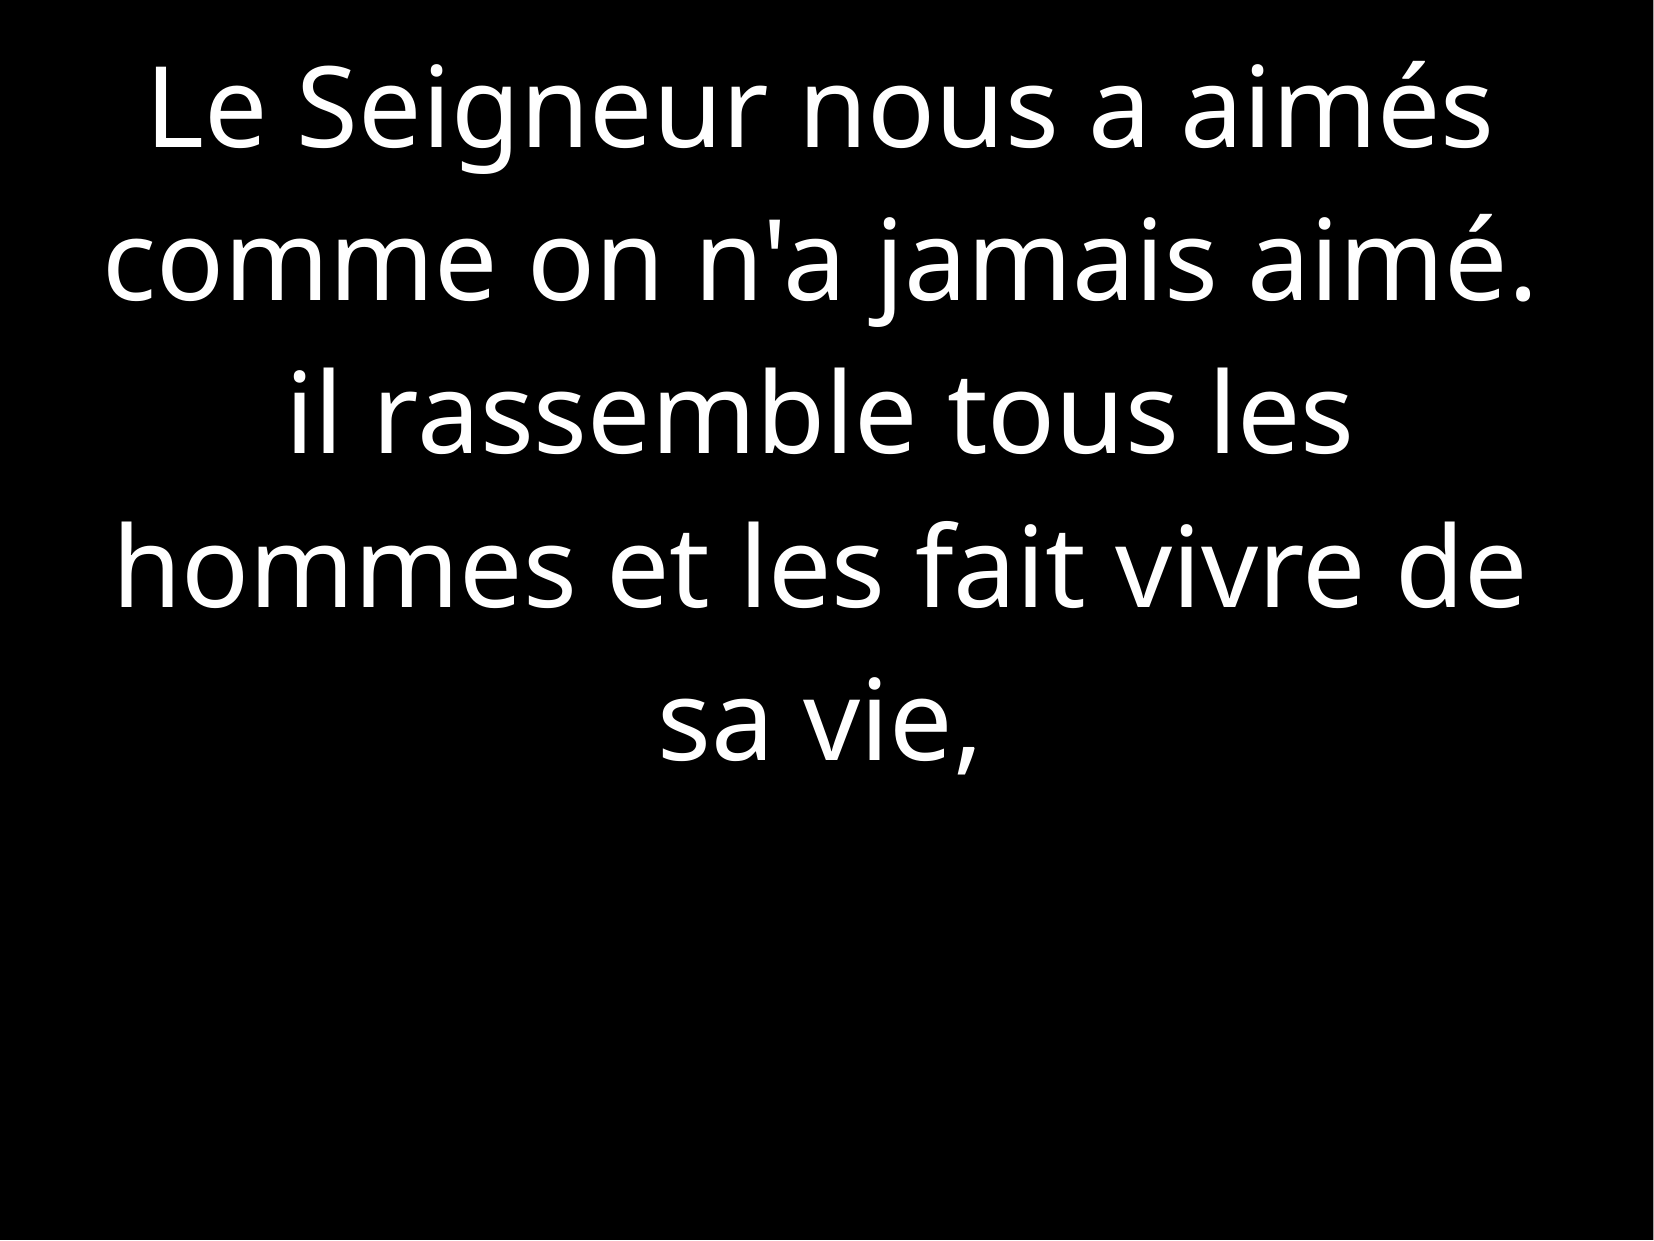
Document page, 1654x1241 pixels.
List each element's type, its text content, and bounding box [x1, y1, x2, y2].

list Le Seigneur nous a aimés comme on n'a jamais aimé. il rassemble tous les hommes et les fait vivre de sa vie, [47, 27, 1595, 1241]
